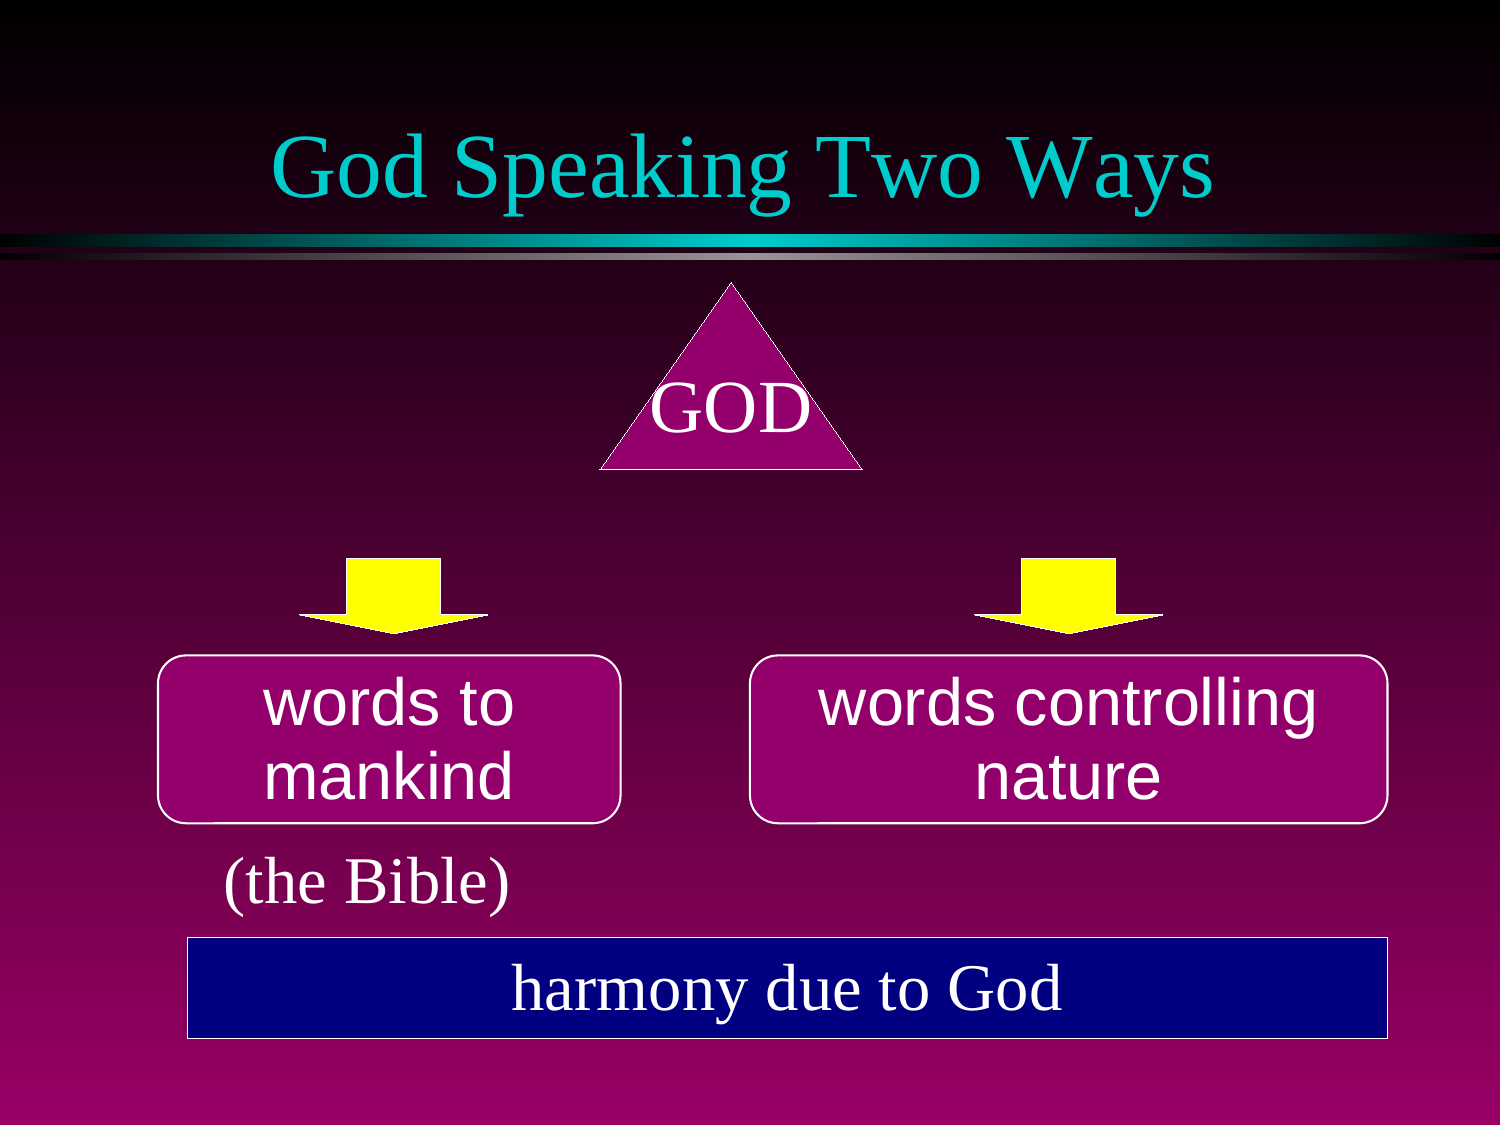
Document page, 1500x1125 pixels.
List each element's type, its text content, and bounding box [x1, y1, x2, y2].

title God Speaking Two Ways [99, 37, 1388, 225]
text_box harmony due to God [187, 937, 1388, 1039]
text_box GOD [599, 282, 863, 470]
text_box [974, 558, 1163, 634]
text_box [299, 558, 488, 634]
text_box words to mankind [157, 655, 621, 824]
text_box words controlling nature [749, 655, 1388, 824]
text_box (the Bible) [209, 837, 585, 926]
